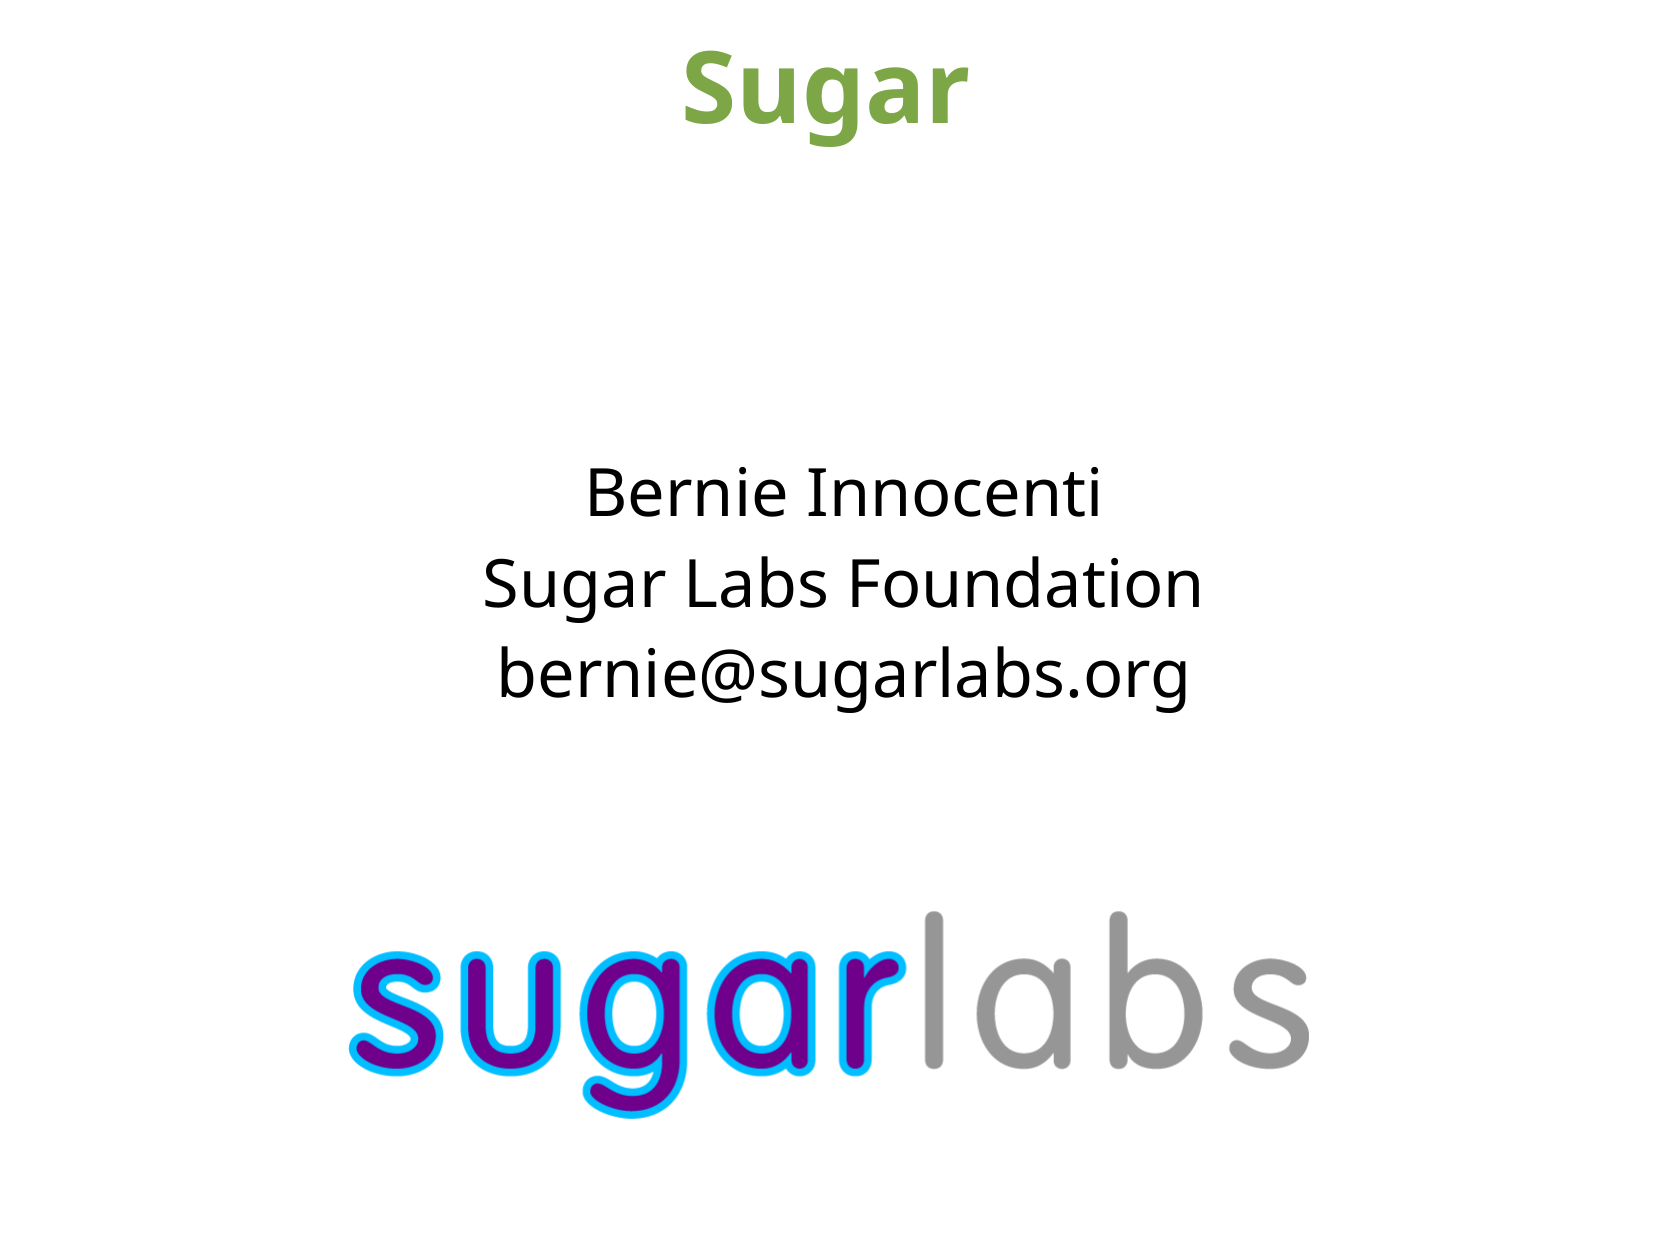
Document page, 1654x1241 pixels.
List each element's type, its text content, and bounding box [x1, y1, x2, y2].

picture [265, 826, 1391, 1202]
subtitle Bernie Innocenti Sugar Labs Foundation bernie@sugarlabs.org [88, 375, 1565, 788]
title Sugar [82, 36, 1571, 270]
